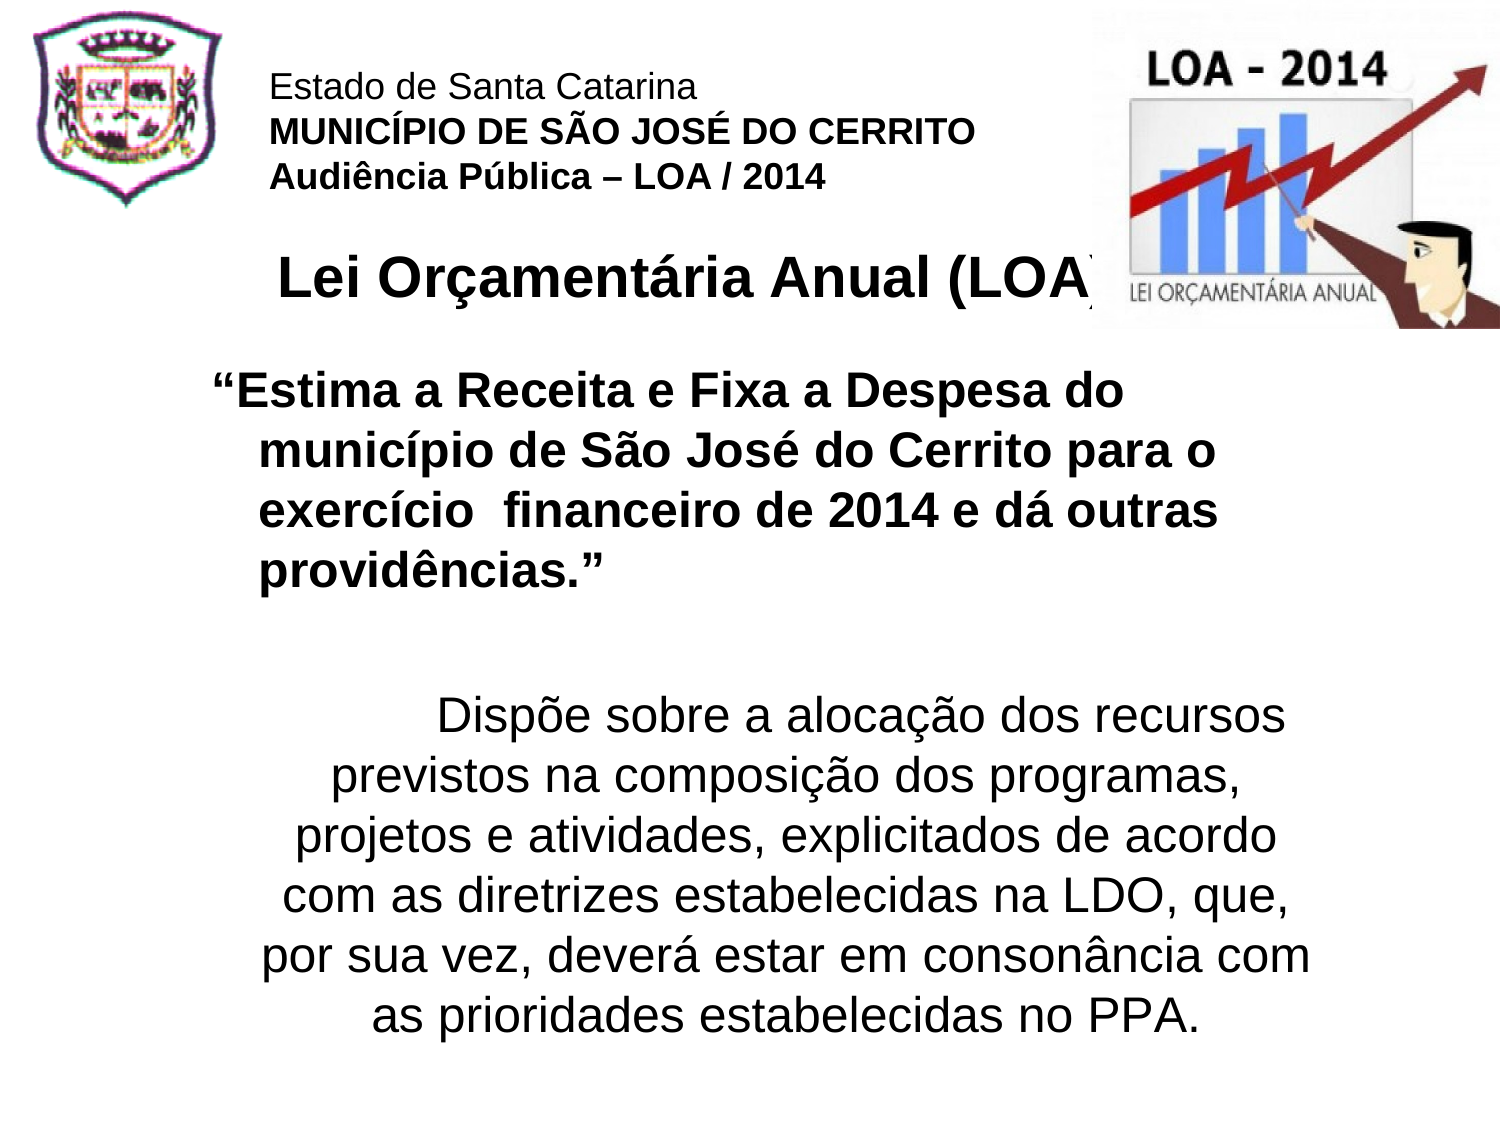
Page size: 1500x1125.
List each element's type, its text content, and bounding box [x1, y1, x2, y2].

list Lei Orçamentária Anual (LOA) “Estima a Receita e Fixa a Despesa do município de São José do Cerrito para o exercício financeiro de 2014 e dá outras providências.” Dispõe sobre a alocação dos recursos previstos na composição dos programas, projetos e atividades, explicitados de acordo com as diretrizes estabelecidas na LDO, que, por sua vez, deverá estar em consonância com as prioridades estabelecidas no PPA. [0, 231, 1329, 1059]
picture [1092, 0, 1500, 329]
picture [32, 0, 223, 209]
text_box Estado de Santa Catarina MUNICÍPIO DE SÃO JOSÉ DO CERRITO Audiência Pública – LOA / 2014 [254, 55, 1028, 205]
